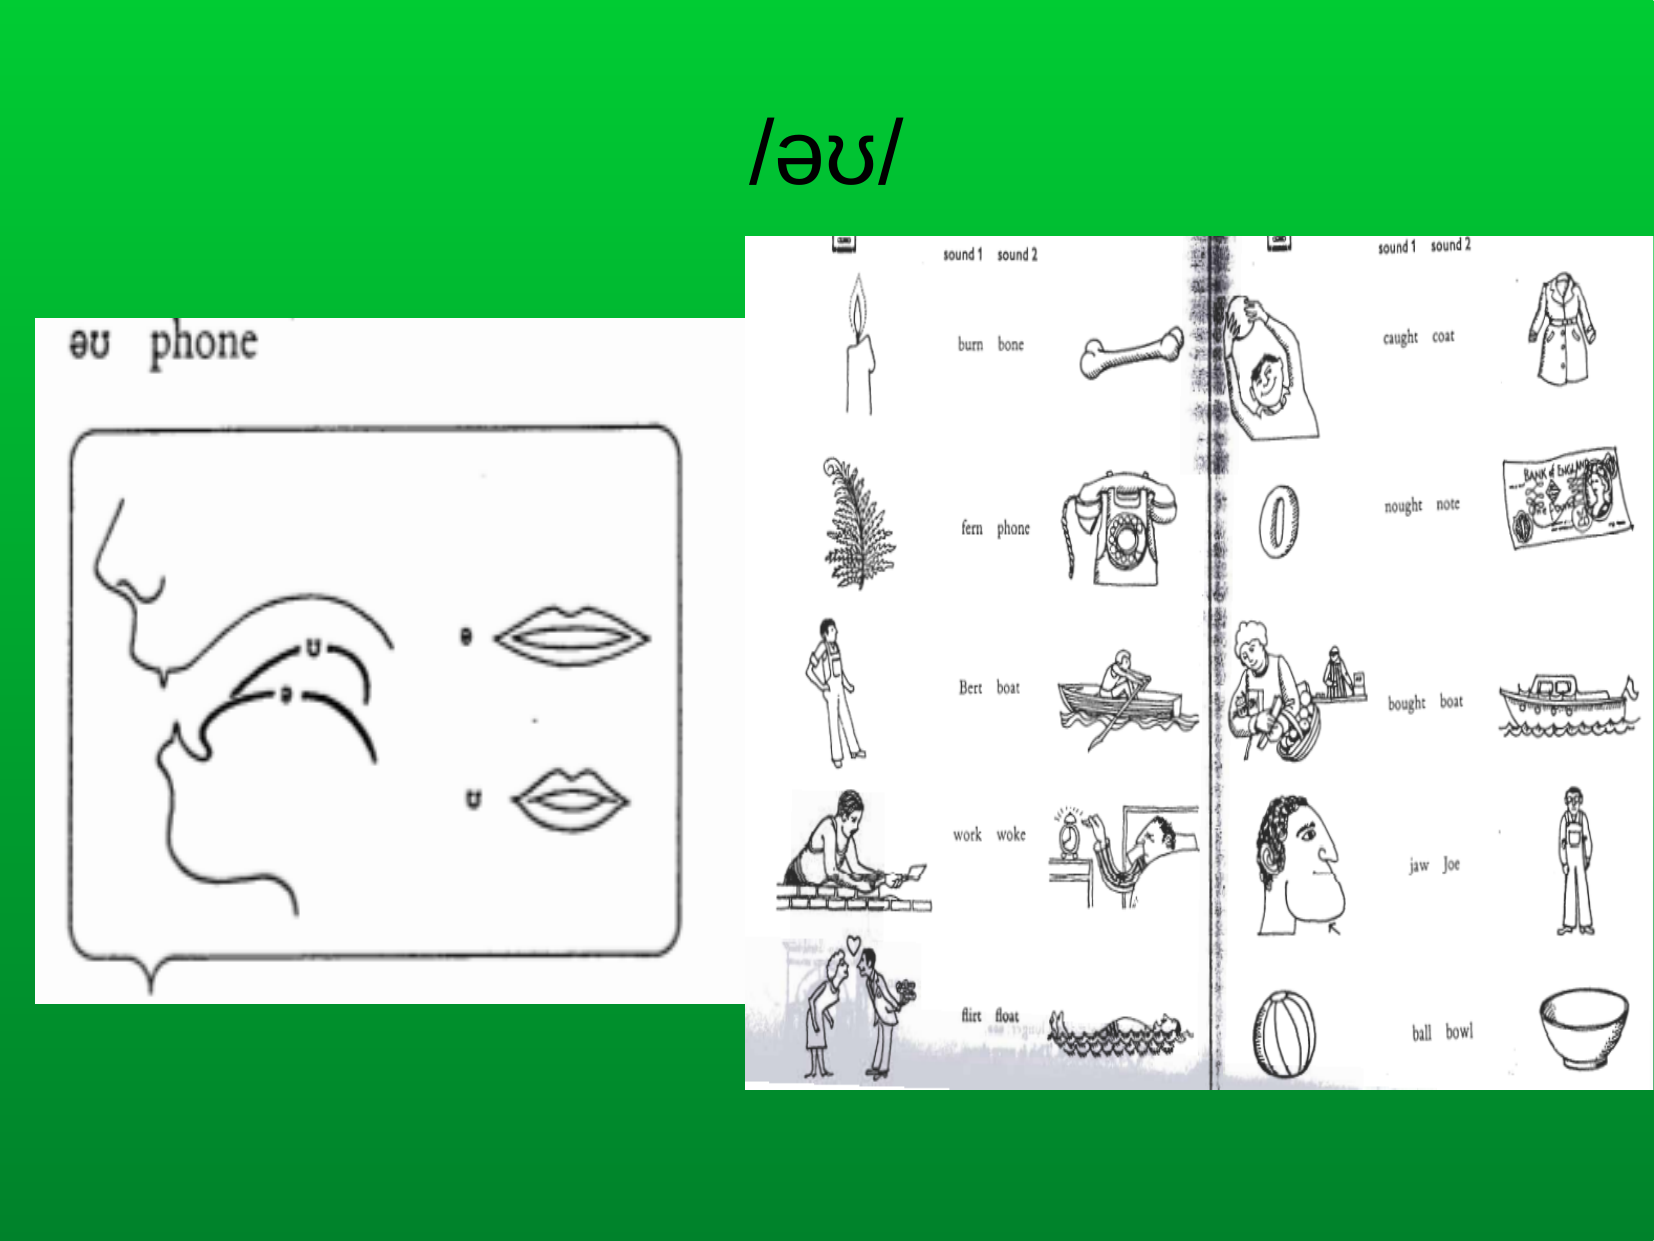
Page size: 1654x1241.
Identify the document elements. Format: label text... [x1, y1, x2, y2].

picture [35, 236, 1654, 1090]
title /əʊ/ [82, 49, 1571, 257]
